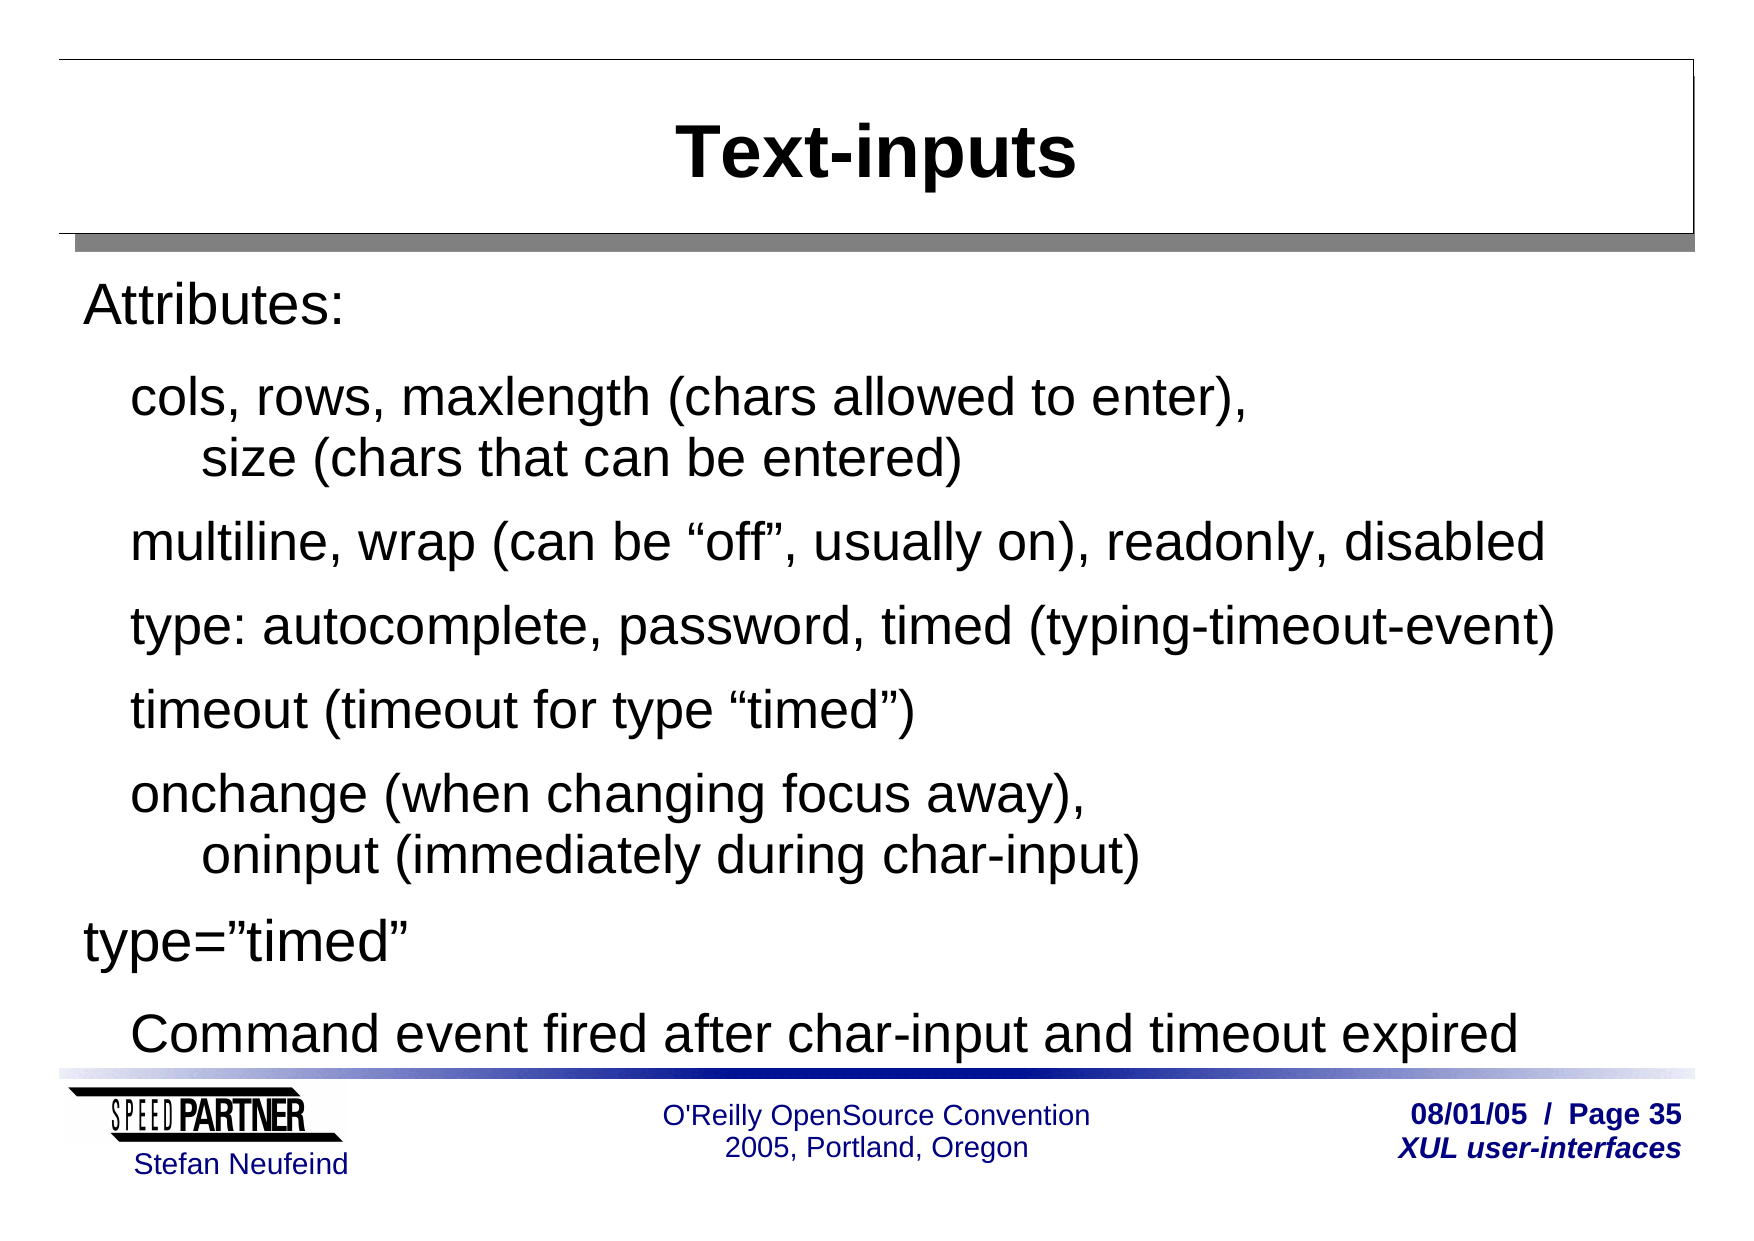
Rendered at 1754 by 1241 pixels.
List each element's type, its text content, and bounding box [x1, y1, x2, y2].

picture [64, 1082, 348, 1146]
picture [59, 1068, 1695, 1079]
list Attributes: cols, rows, maxlength (chars allowed to enter), size (chars that can be entered) multiline, wrap (can be “off”, usually on), readonly, disabled type: autocomplete, password, timed (typing-timeout-event) timeout (timeout for type “timed”) onchange (when changing focus away), oninput (immediately during char-input) type=”timed” Command event fired after char-input and timeout expired [71, 272, 1695, 1064]
title Text-inputs [59, 59, 1695, 244]
